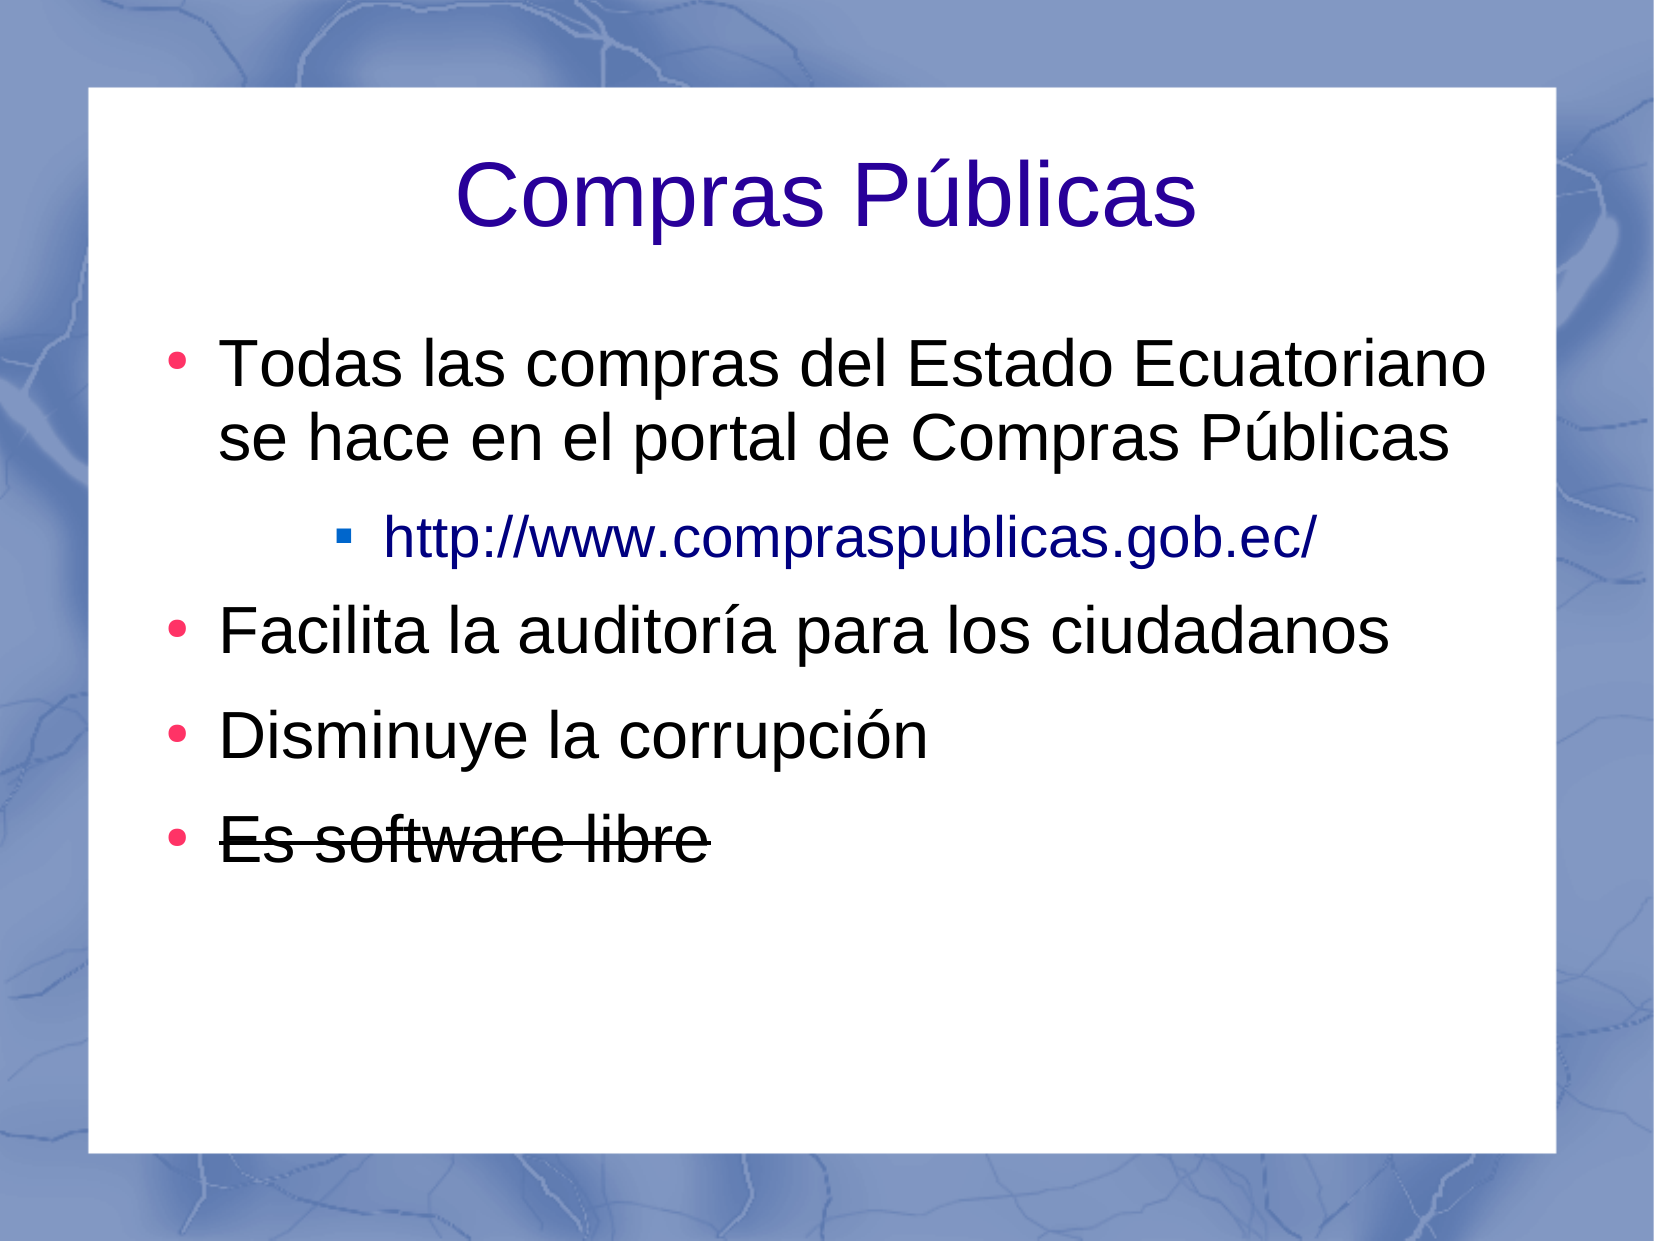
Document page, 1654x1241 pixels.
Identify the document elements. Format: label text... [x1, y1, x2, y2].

title Compras Públicas [118, 90, 1536, 298]
picture [0, 0, 1654, 1241]
list Todas las compras del Estado Ecuatoriano se hace en el portal de Compras Públicas http://www.compraspublicas.gob.ec/ Facilita la auditoría para los ciudadanos Disminuye la corrupción Es software libre [147, 325, 1506, 1045]
